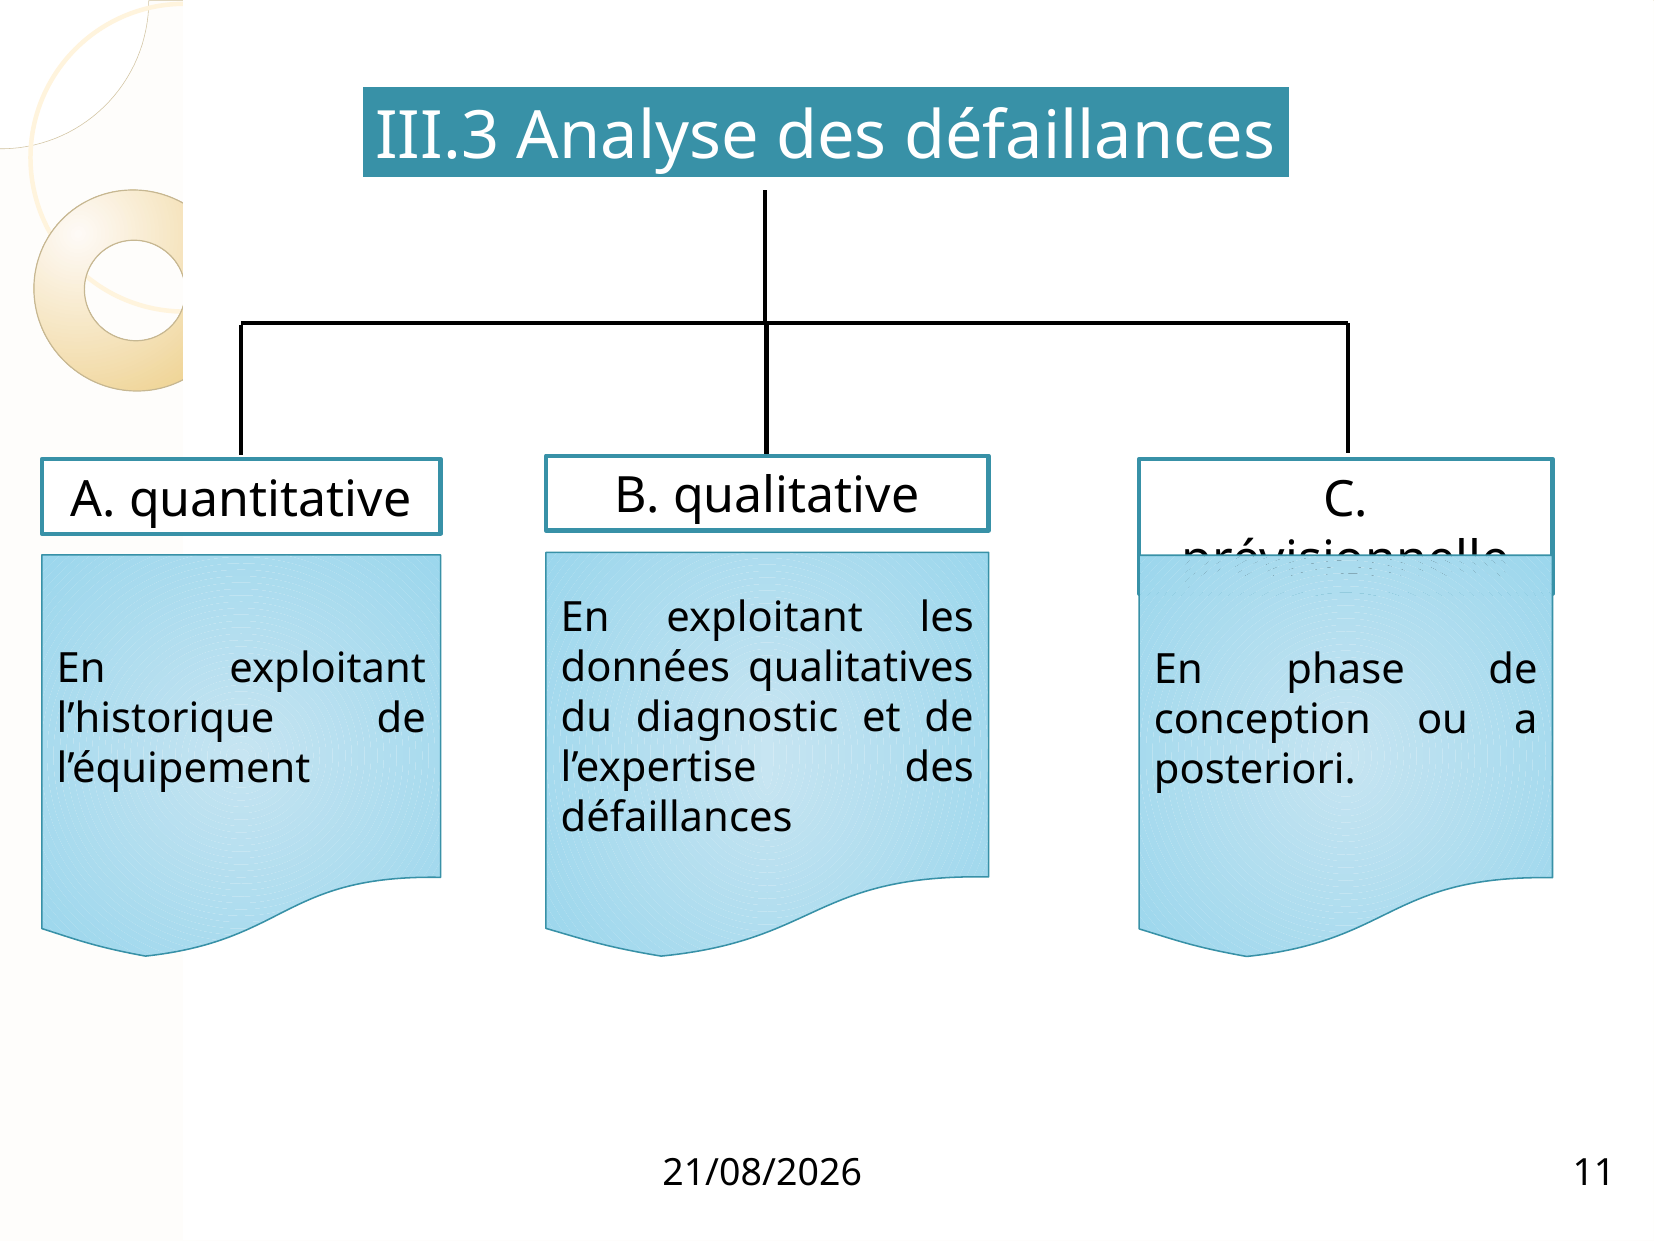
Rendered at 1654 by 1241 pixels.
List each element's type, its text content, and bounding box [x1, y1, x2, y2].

text_box B. qualitative [545, 455, 989, 531]
text_box III.3 Analyse des défaillances [360, 84, 1292, 180]
slide_number 02/07/2018 [647, 1140, 1034, 1227]
slide_number <numéro> [1557, 1140, 1641, 1227]
text_box En exploitant les données qualitatives du diagnostic et de l’expertise des défaillances [545, 552, 989, 957]
text_box C. prévisionnelle [1139, 458, 1553, 555]
text_box En exploitant l’historique de l’équipement [41, 554, 441, 957]
text_box En phase de conception ou a posteriori. [1139, 555, 1553, 957]
text_box A. quantitative [41, 458, 441, 534]
